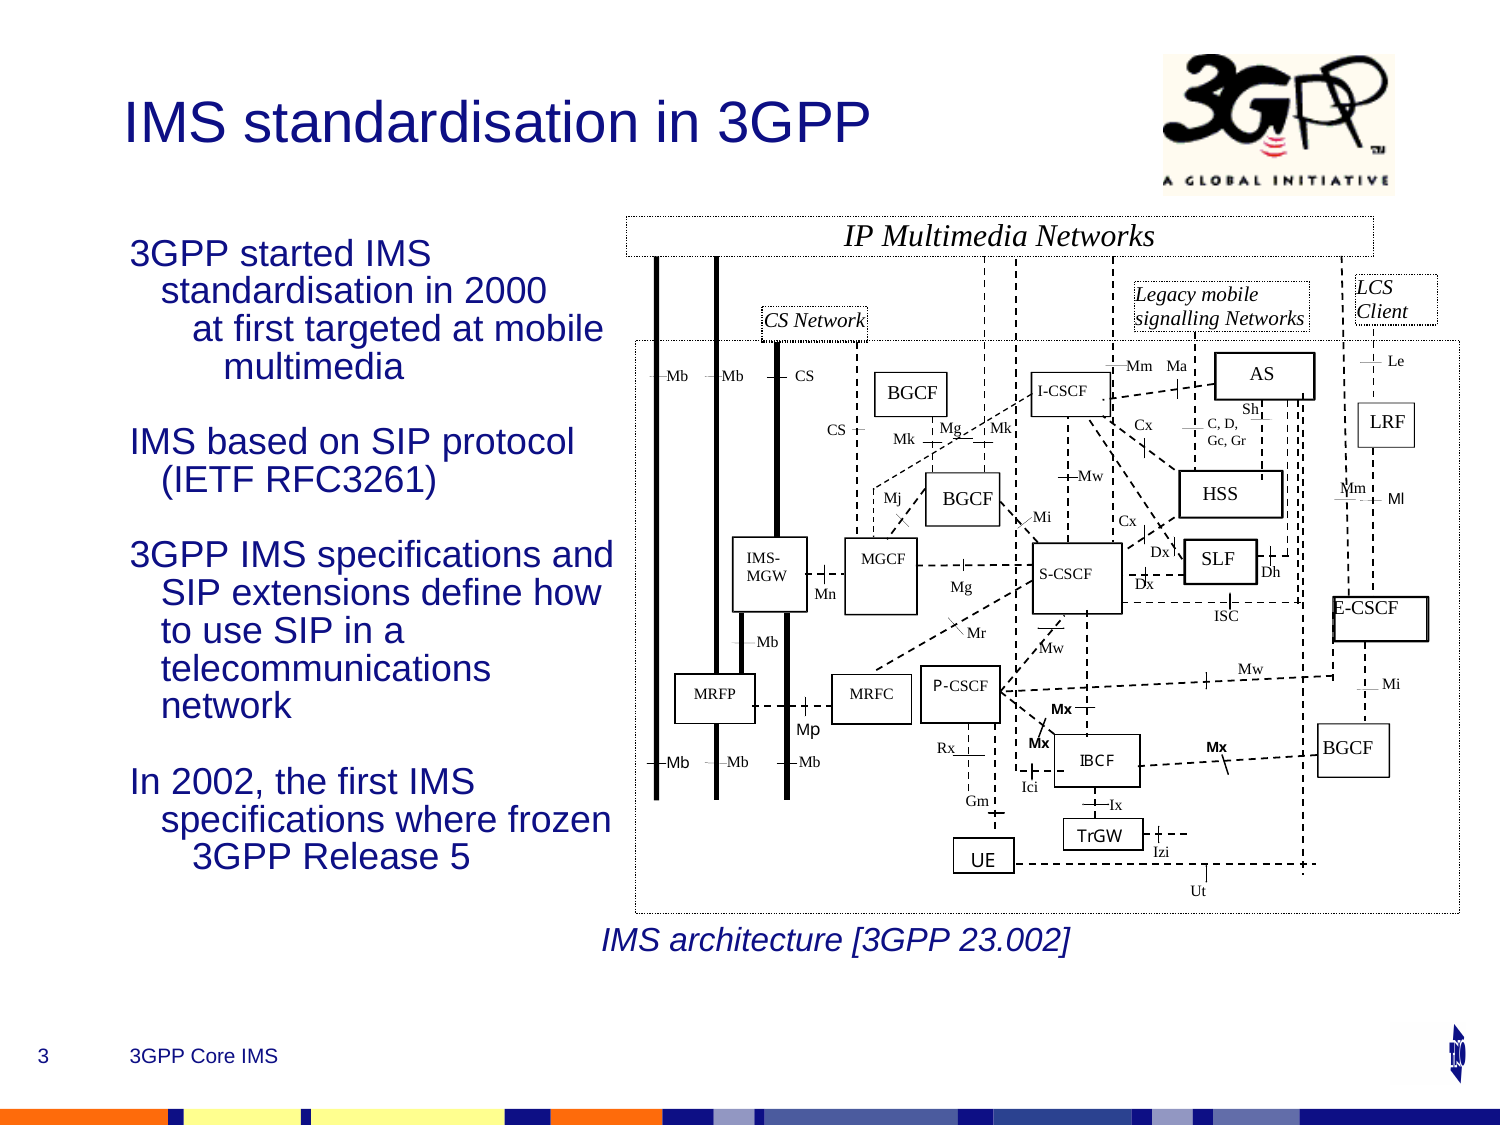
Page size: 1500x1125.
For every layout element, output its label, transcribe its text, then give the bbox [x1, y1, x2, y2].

picture [1163, 54, 1395, 196]
text_box IMS architecture [3GPP 23.002] [600, 913, 1134, 958]
chart [620, 184, 1461, 916]
list 3GPP started IMS standardisation in 2000 at first targeted at mobile multimedia IMS based on SIP protocol (IETF RFC3261) 3GPP IMS specifications and SIP extensions define how to use SIP in a telecommunications network In 2002, the first IMS specifications where frozen 3GPP Release 5 [129, 235, 632, 965]
title IMS standardisation in 3GPP [123, 90, 1163, 225]
